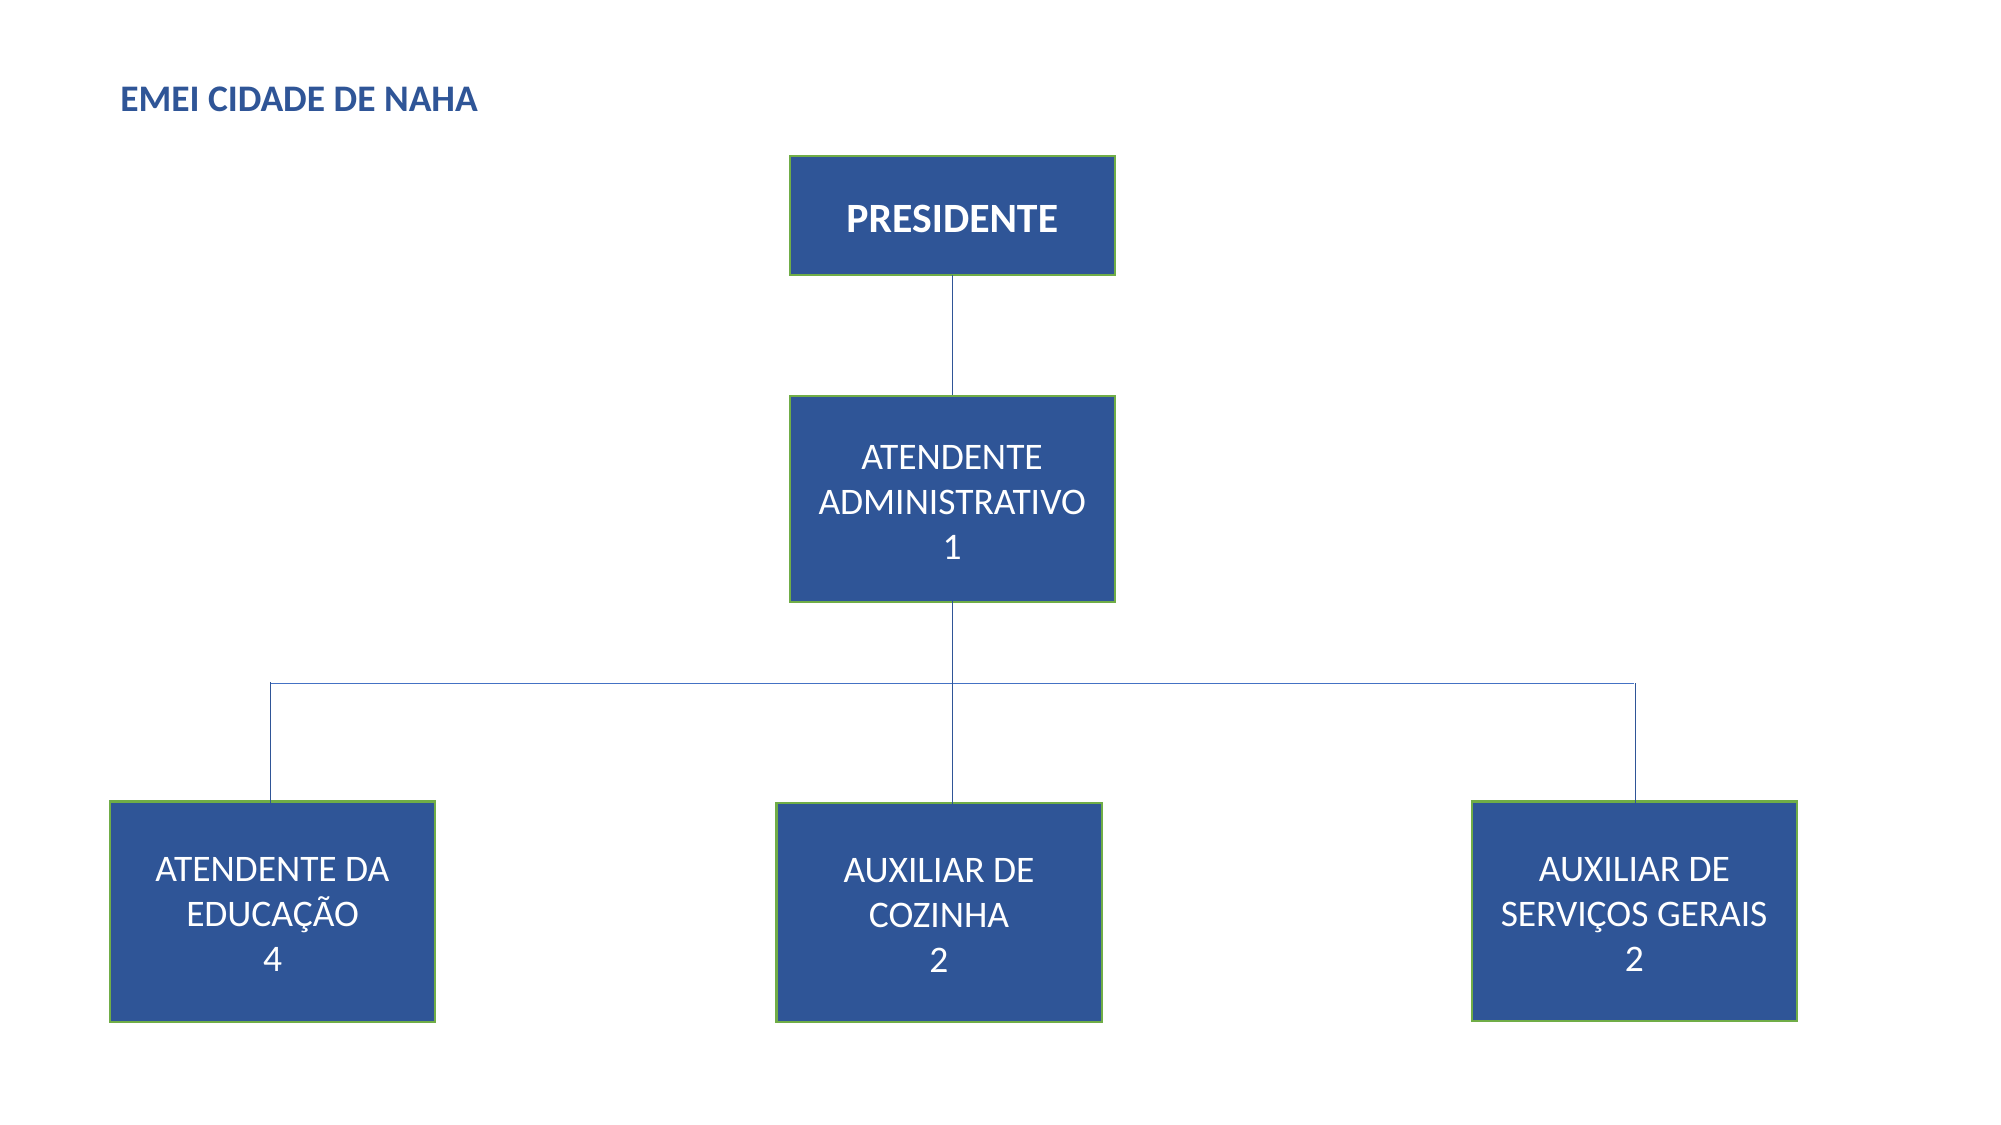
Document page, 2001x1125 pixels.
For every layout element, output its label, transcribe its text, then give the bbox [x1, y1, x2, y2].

text_box AUXILIAR DE COZINHA 2 [777, 803, 1102, 1022]
text_box PRESIDENTE [790, 156, 1115, 275]
text_box ATENDENTE DA EDUCAÇÃO 4 [110, 801, 435, 1022]
text_box AUXILIAR DE SERVIÇOS GERAIS 2 [1472, 801, 1797, 1021]
text_box ATENDENTE ADMINISTRATIVO 1 [790, 396, 1115, 602]
text_box EMEI CIDADE DE NAHA [101, 66, 497, 127]
